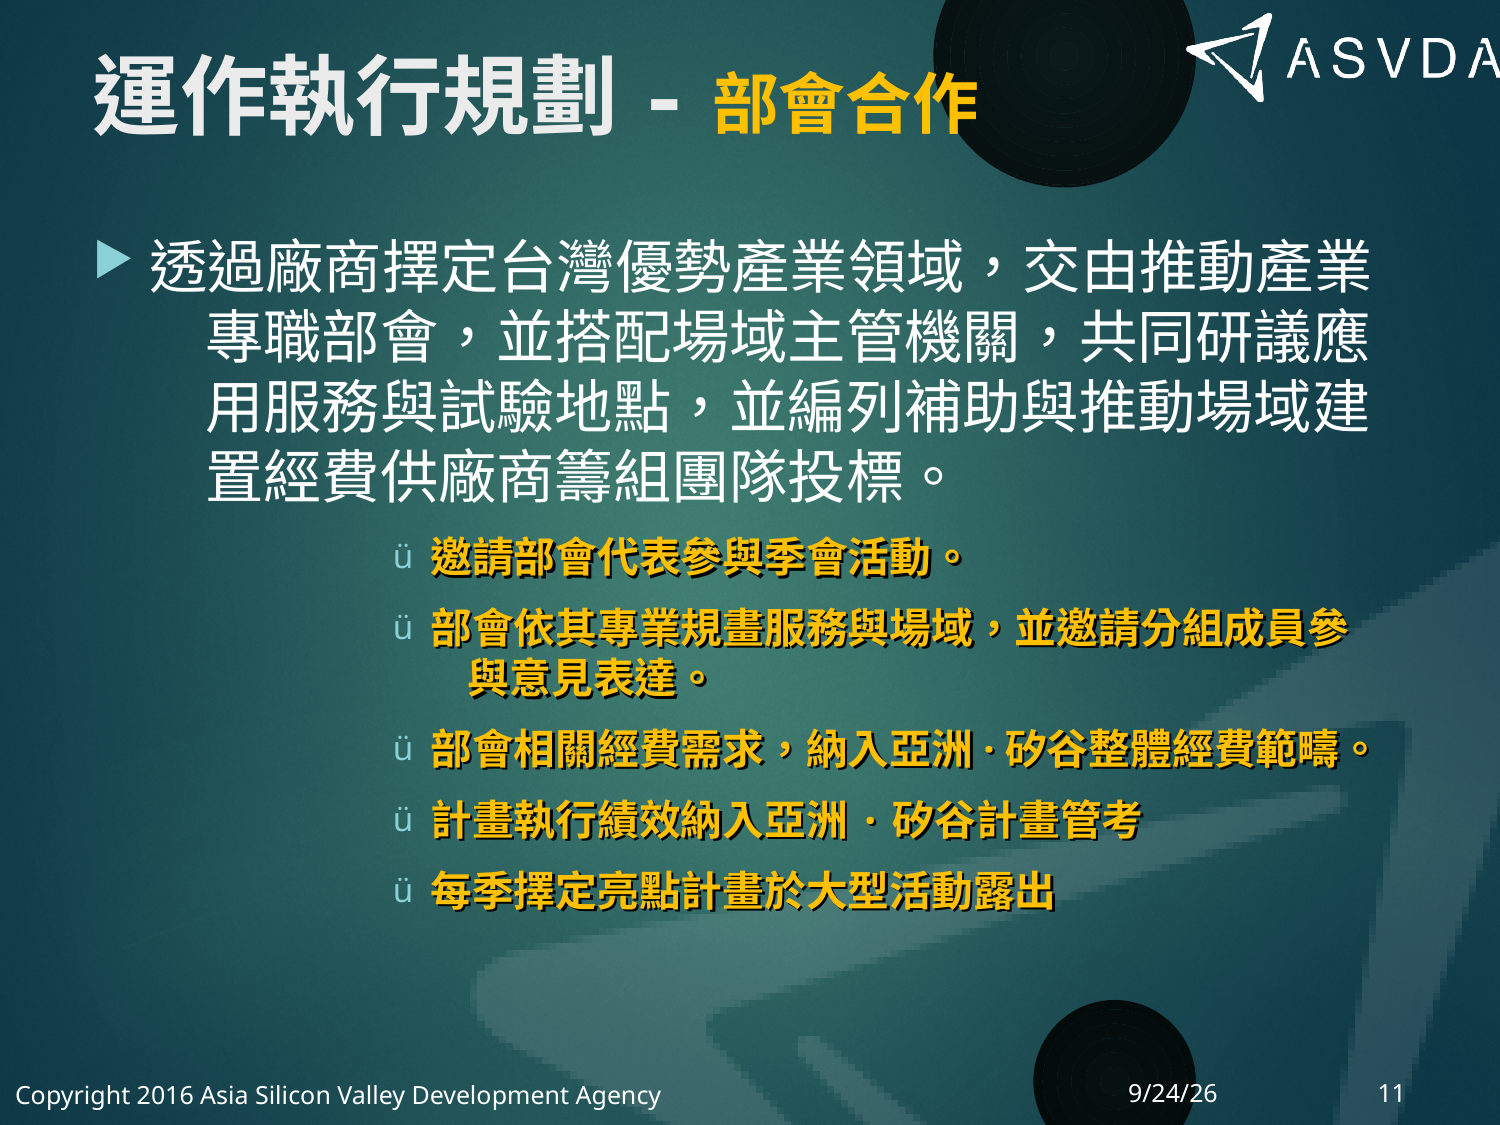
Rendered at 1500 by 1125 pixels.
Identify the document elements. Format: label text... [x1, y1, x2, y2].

list 透過廠商擇定台灣優勢產業領域，交由推動產業專職部會，並搭配場域主管機關，共同研議應用服務與試驗地點，並編列補助與推動場域建置經費供廠商籌組團隊投標。 邀請部會代表參與季會活動。 部會依其專業規畫服務與場域，並邀請分組成員參與意見表達。 部會相關經費需求，納入亞洲·矽谷整體經費範疇。 計畫執行績效納入亞洲·矽谷計畫管考 每季擇定亮點計畫於大型活動露出 [77, 222, 1400, 991]
title 運作執行規劃-部會合作 [77, 33, 1204, 193]
